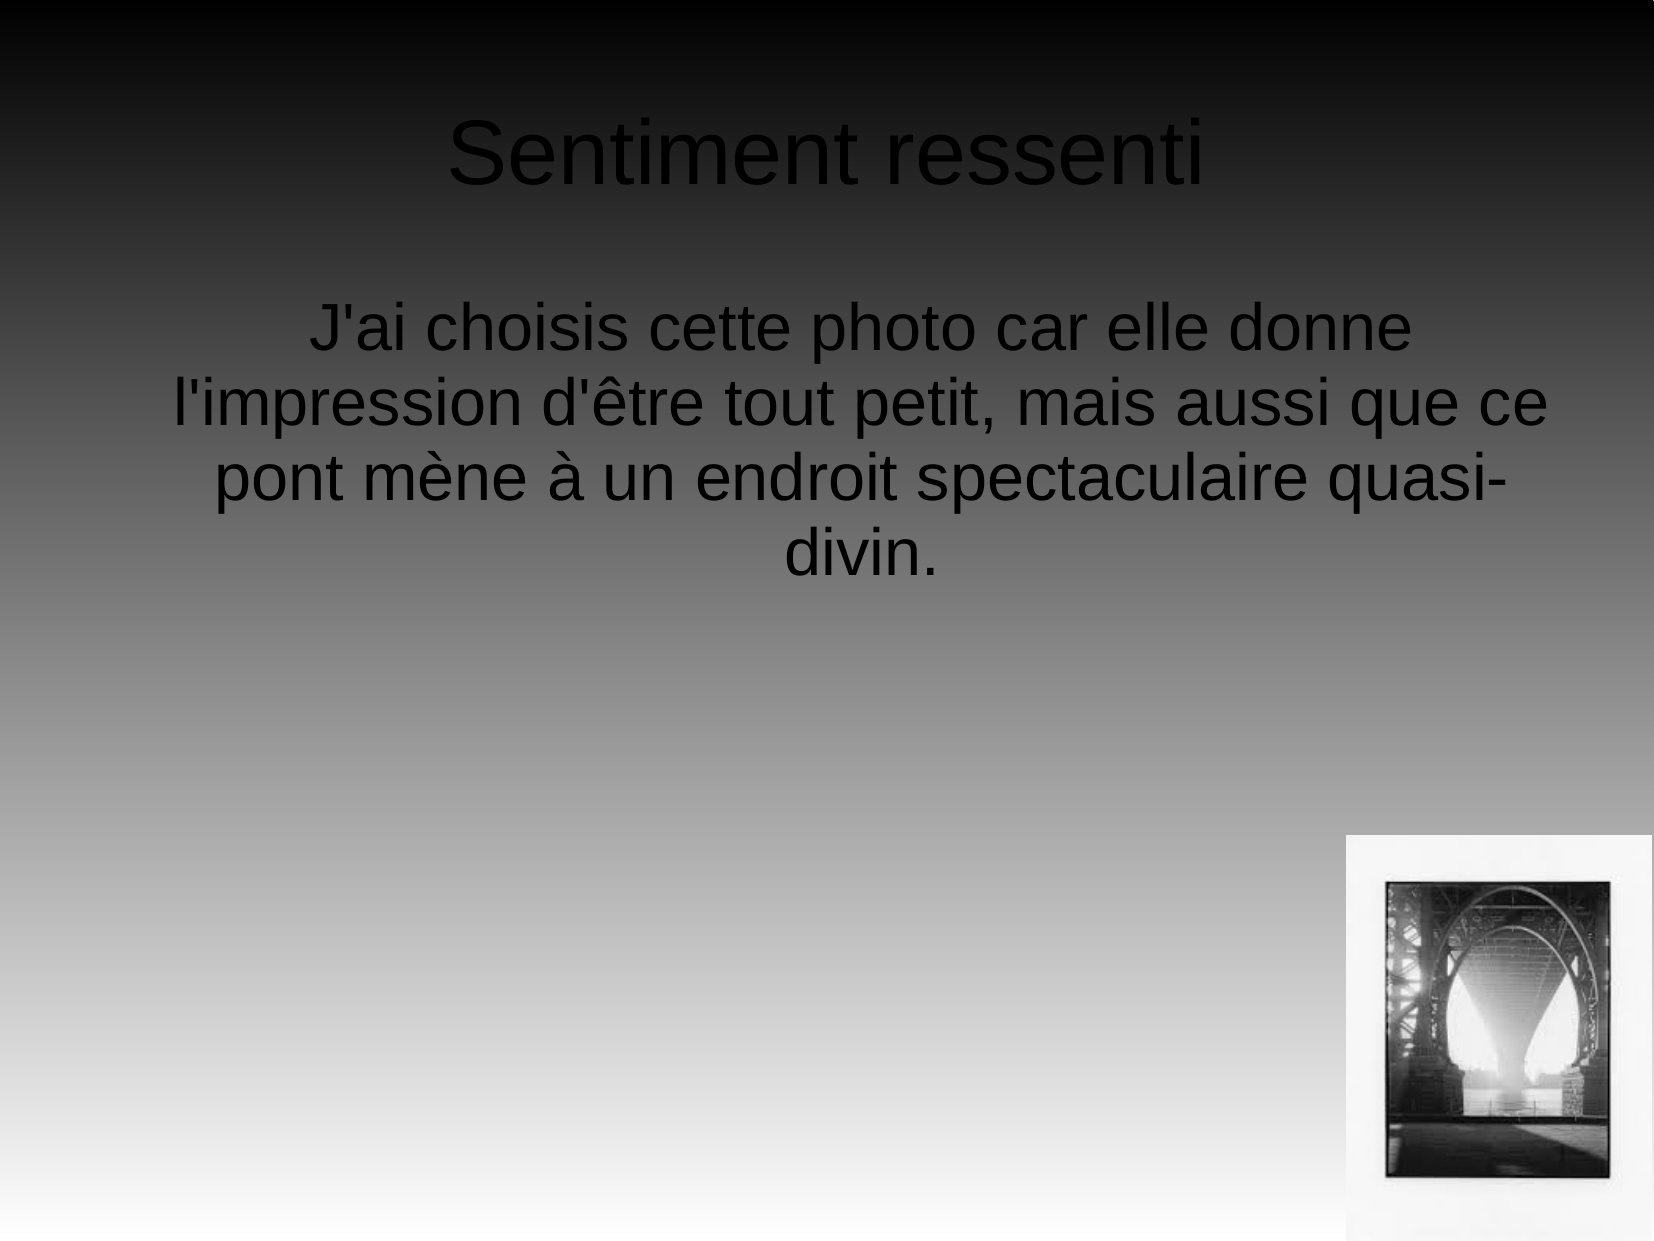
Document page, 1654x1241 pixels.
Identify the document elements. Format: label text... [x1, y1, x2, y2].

picture [1346, 835, 1652, 1241]
list J'ai choisis cette photo car elle donne l'impression d'être tout petit, mais aussi que ce pont mène à un endroit spectaculaire quasi-divin. [82, 290, 1571, 1109]
title Sentiment ressenti [82, 49, 1571, 257]
